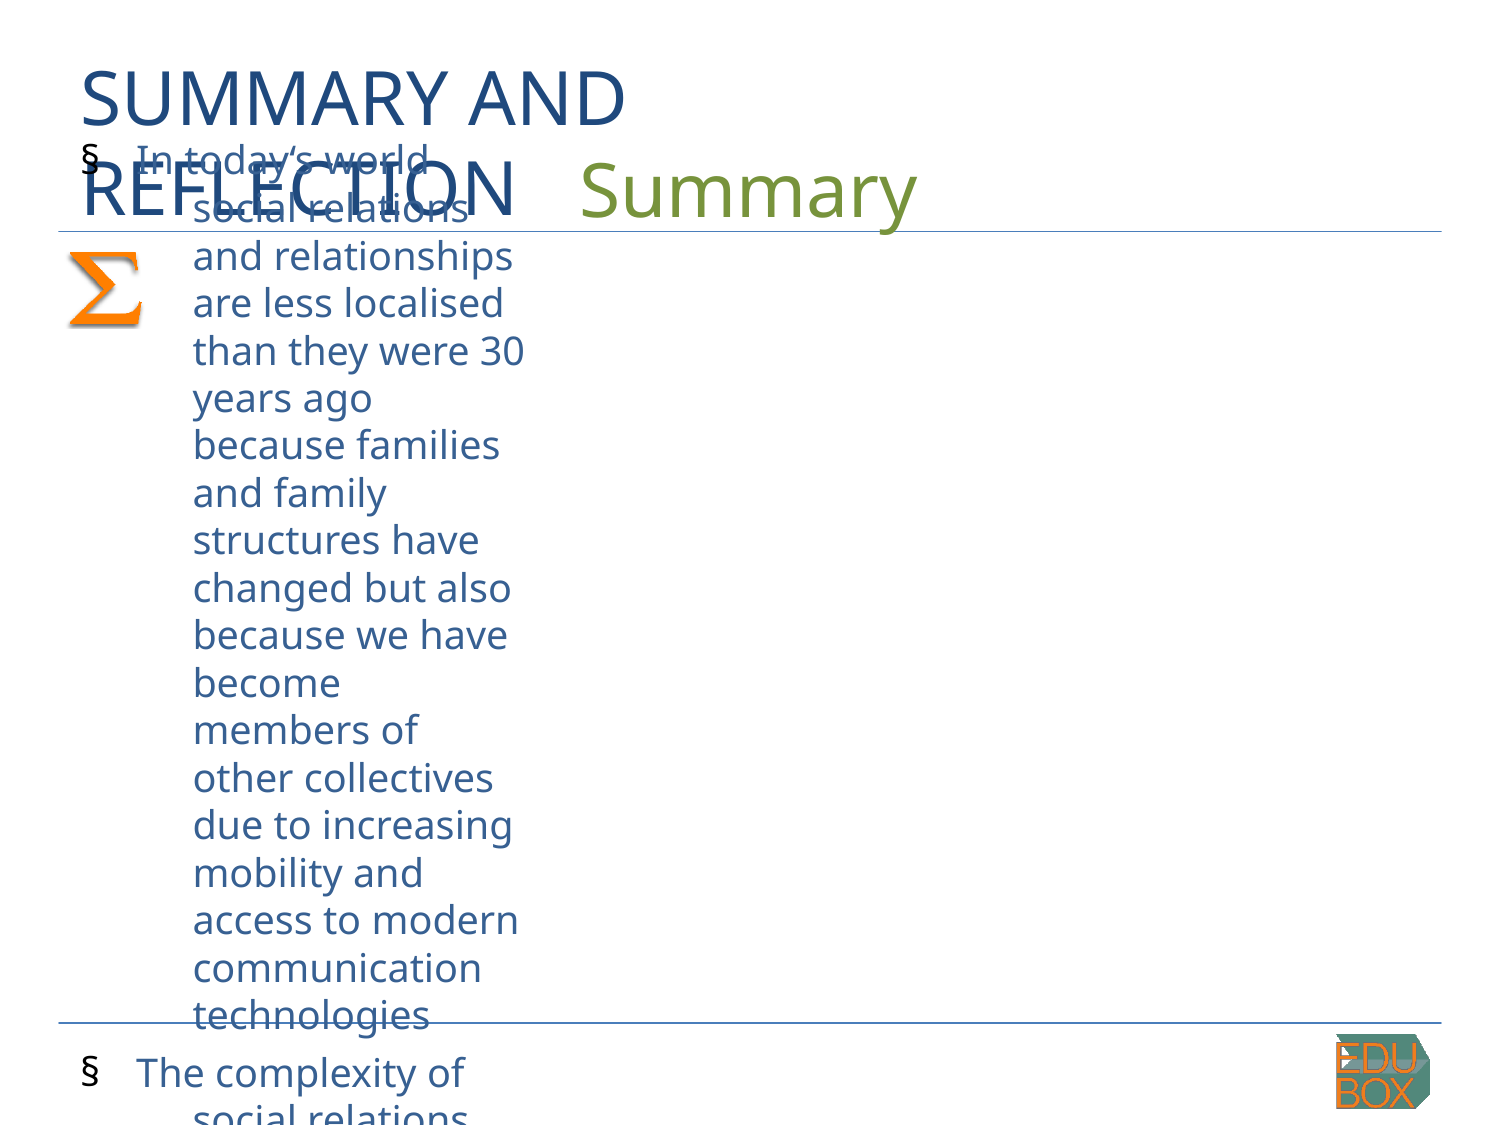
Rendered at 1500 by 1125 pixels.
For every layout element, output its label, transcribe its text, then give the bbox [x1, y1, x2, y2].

list In today‘s world social relations and relationships are less localised than they were 30 years ago because families and family structures have changed but also because we have become members of other collectives due to increasing mobility and access to modern communication technologies The complexity of social relations today is therefore created by the increased mobility, the opportunities that modern communication systems offer and a growing interconnectedness Social relations today usually cut across geographical boundaries and need to be considered as open systems which are characterised by flexibility and the readiness to change Understanding ourselves as well as others as networked individuals who are members of many different collectives helps us to understand and thus manage the complexity of social relations [159, 237, 1412, 988]
title SUMMARY AND REFLECTION [64, 42, 1377, 153]
picture [64, 246, 147, 329]
picture [1328, 1028, 1437, 1114]
list Summary [64, 127, 1040, 247]
